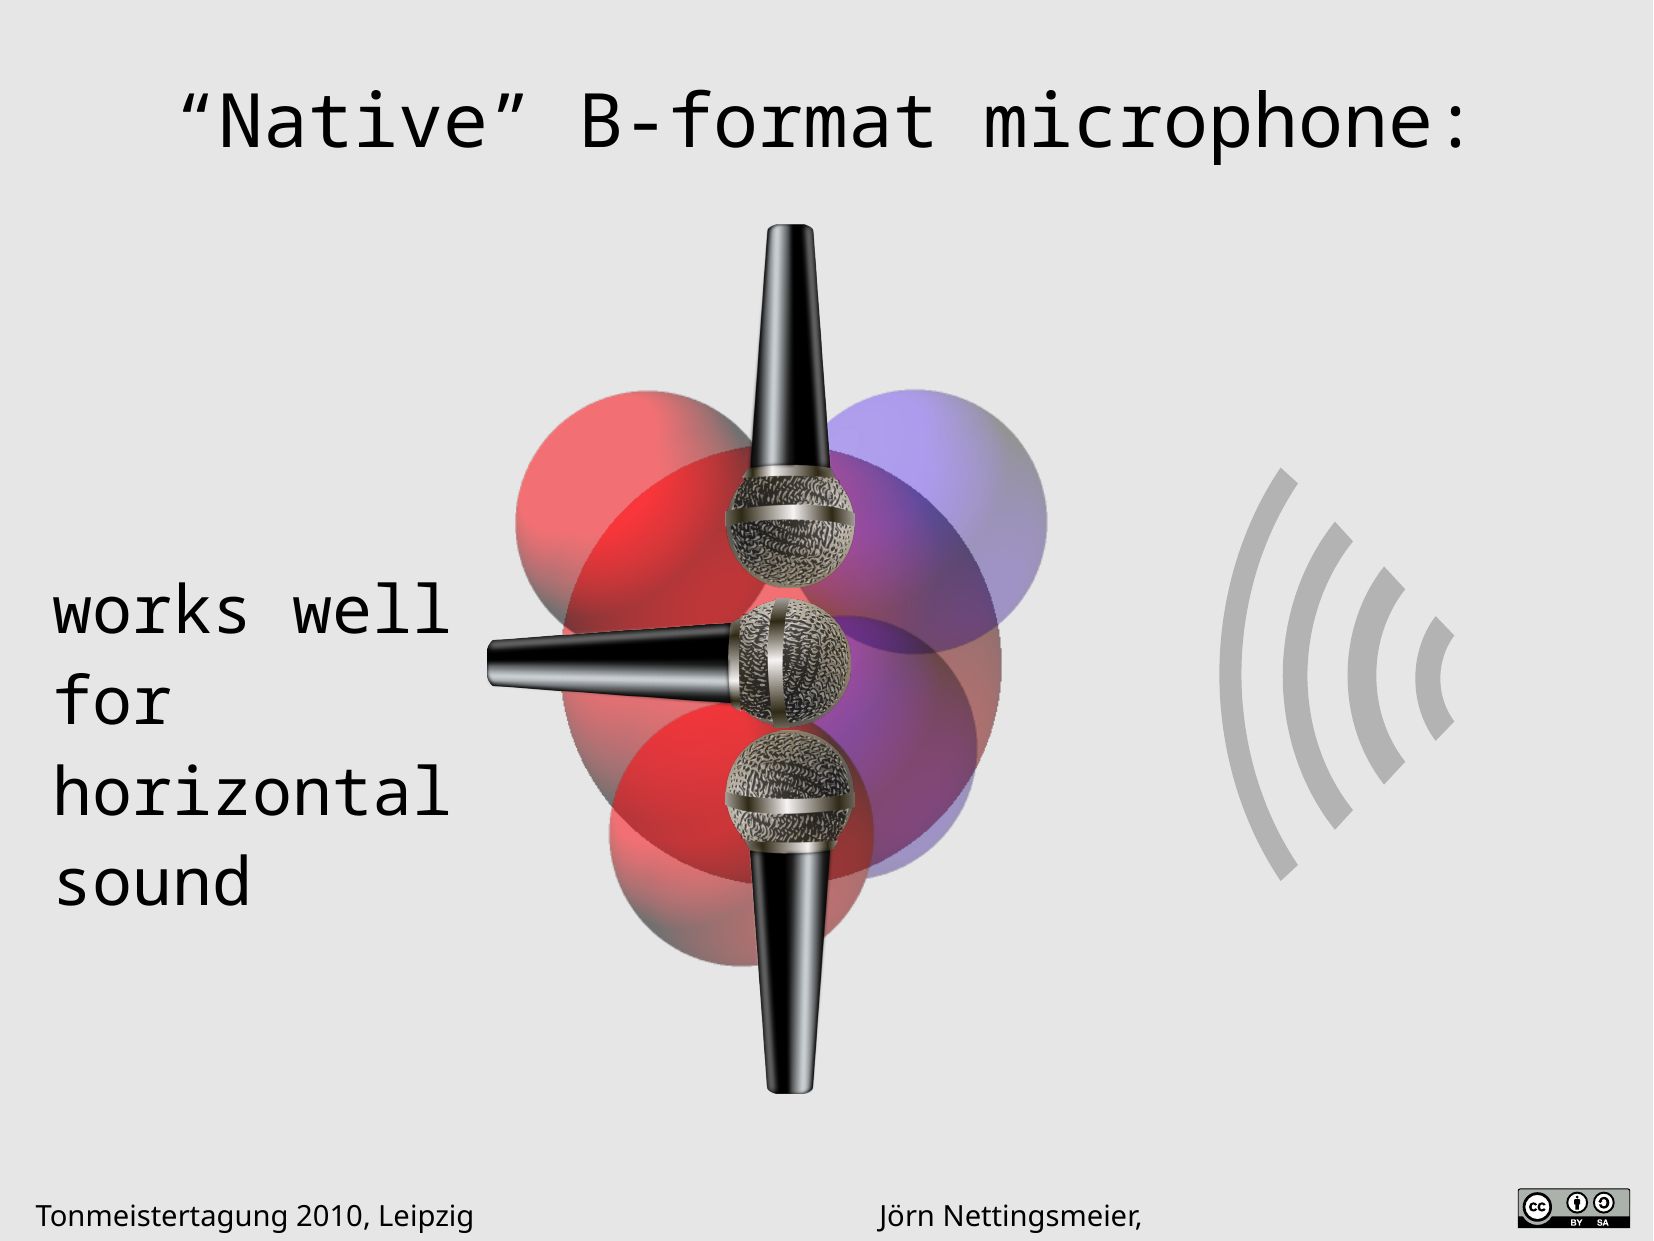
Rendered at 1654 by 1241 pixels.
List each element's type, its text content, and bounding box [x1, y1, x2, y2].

text_box [1282, 521, 1354, 830]
title “Native” B-format microphone: [82, 49, 1571, 188]
text_box works well for horizontal sound [37, 282, 526, 1051]
text_box [1347, 566, 1406, 785]
text_box [1415, 616, 1455, 741]
text_box [1219, 467, 1298, 882]
picture [487, 225, 1072, 1094]
